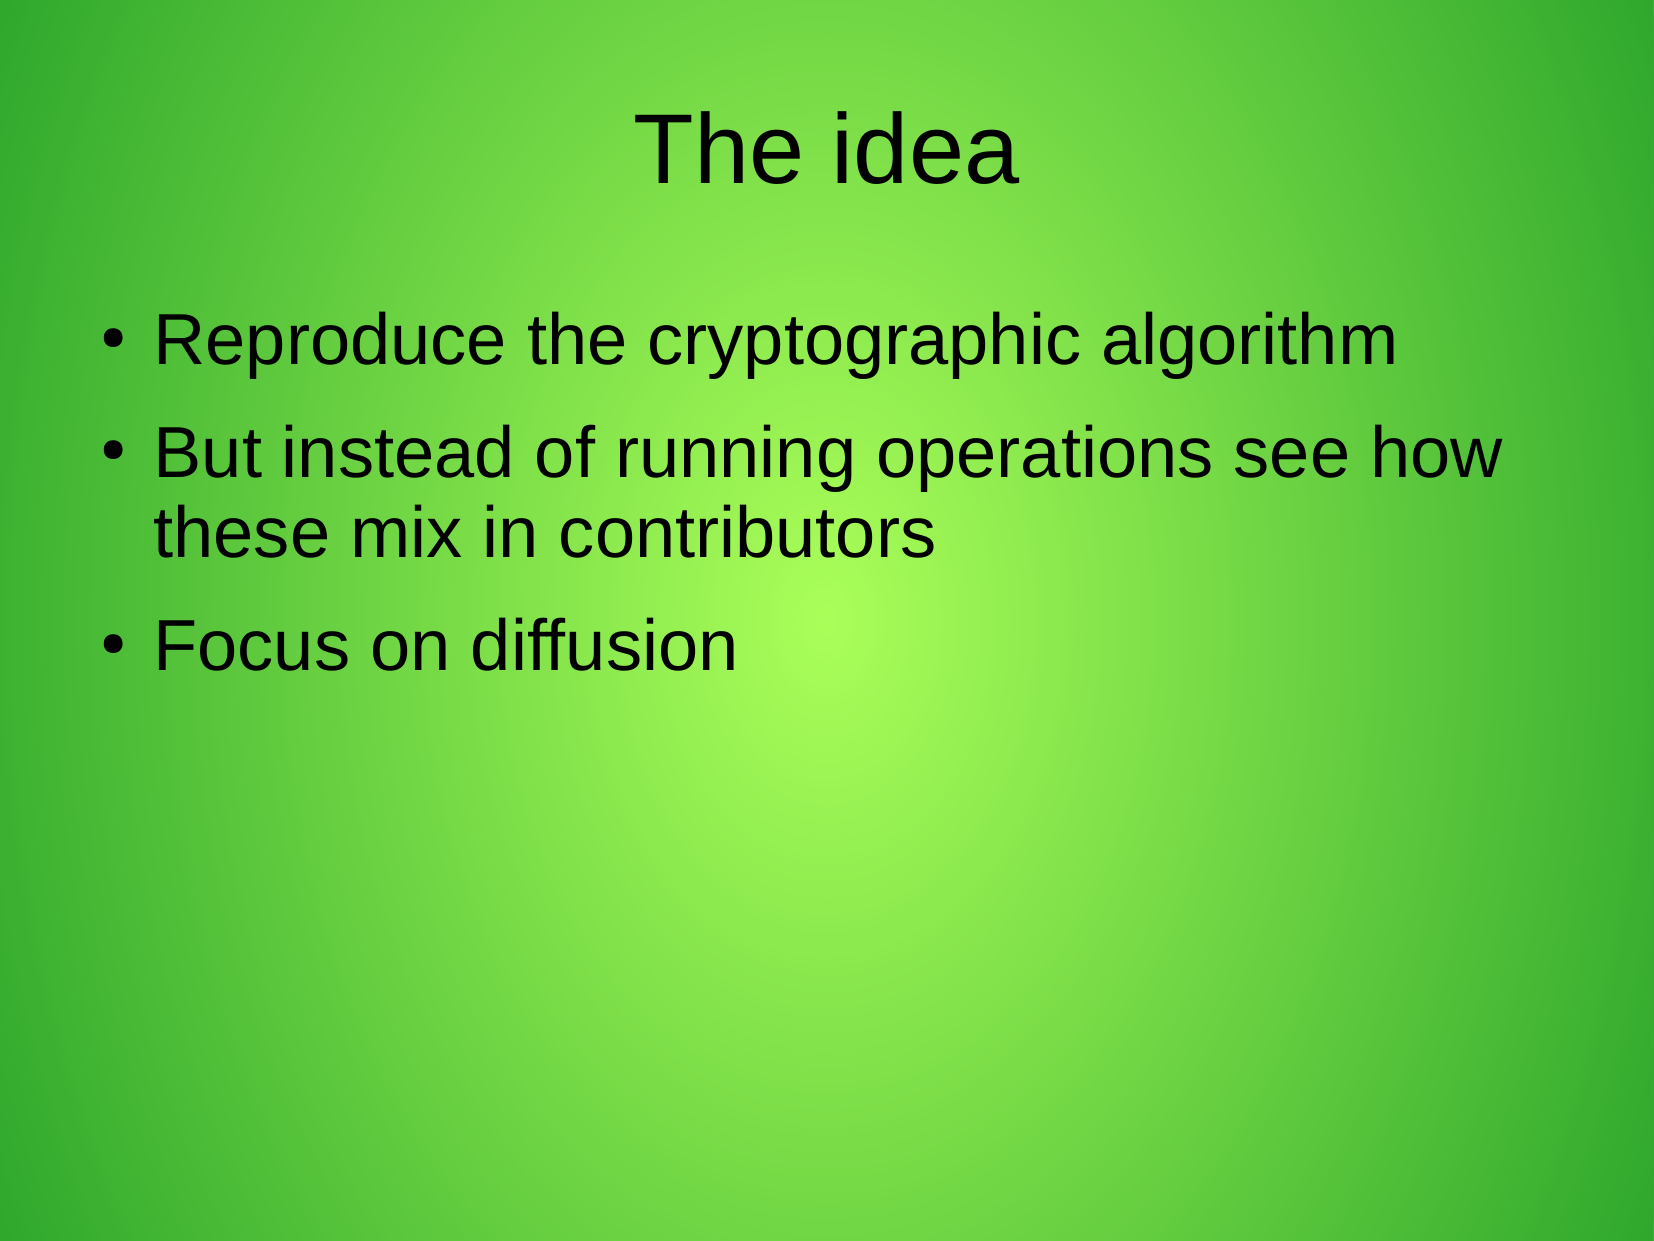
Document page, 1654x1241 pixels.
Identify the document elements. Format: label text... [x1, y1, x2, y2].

title The idea [82, 47, 1571, 252]
list Reproduce the cryptographic algorithm But instead of running operations see how these mix in contributors Focus on diffusion [82, 299, 1571, 1019]
